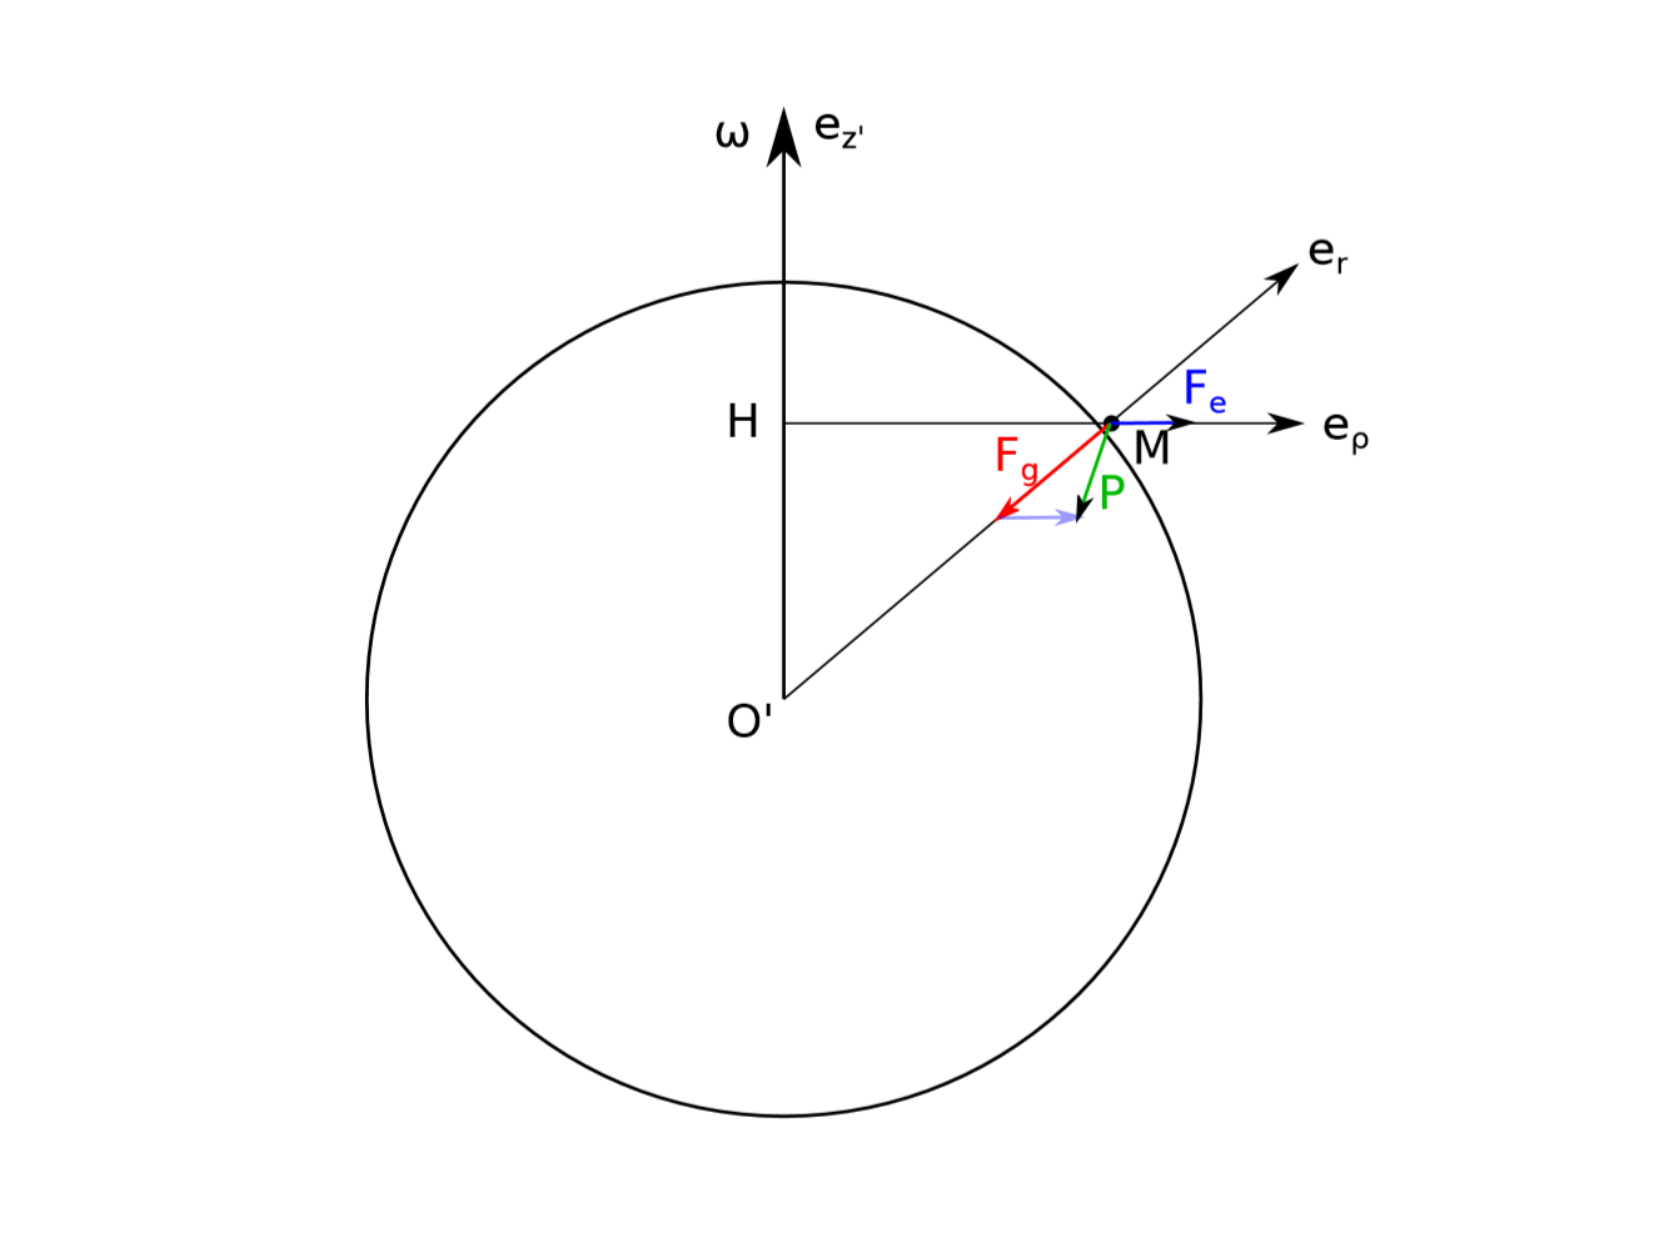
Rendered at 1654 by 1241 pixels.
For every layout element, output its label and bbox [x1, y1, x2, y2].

picture [314, 82, 1394, 1132]
